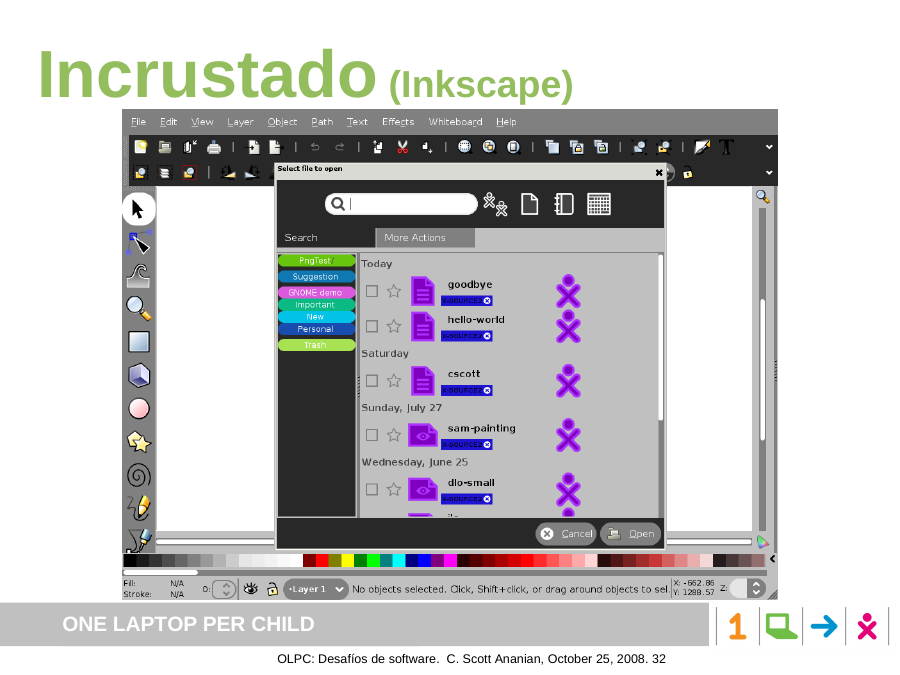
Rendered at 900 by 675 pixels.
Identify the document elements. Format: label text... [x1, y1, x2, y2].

picture [122, 109, 898, 655]
title Incrustado (Inkscape) [37, 37, 856, 226]
